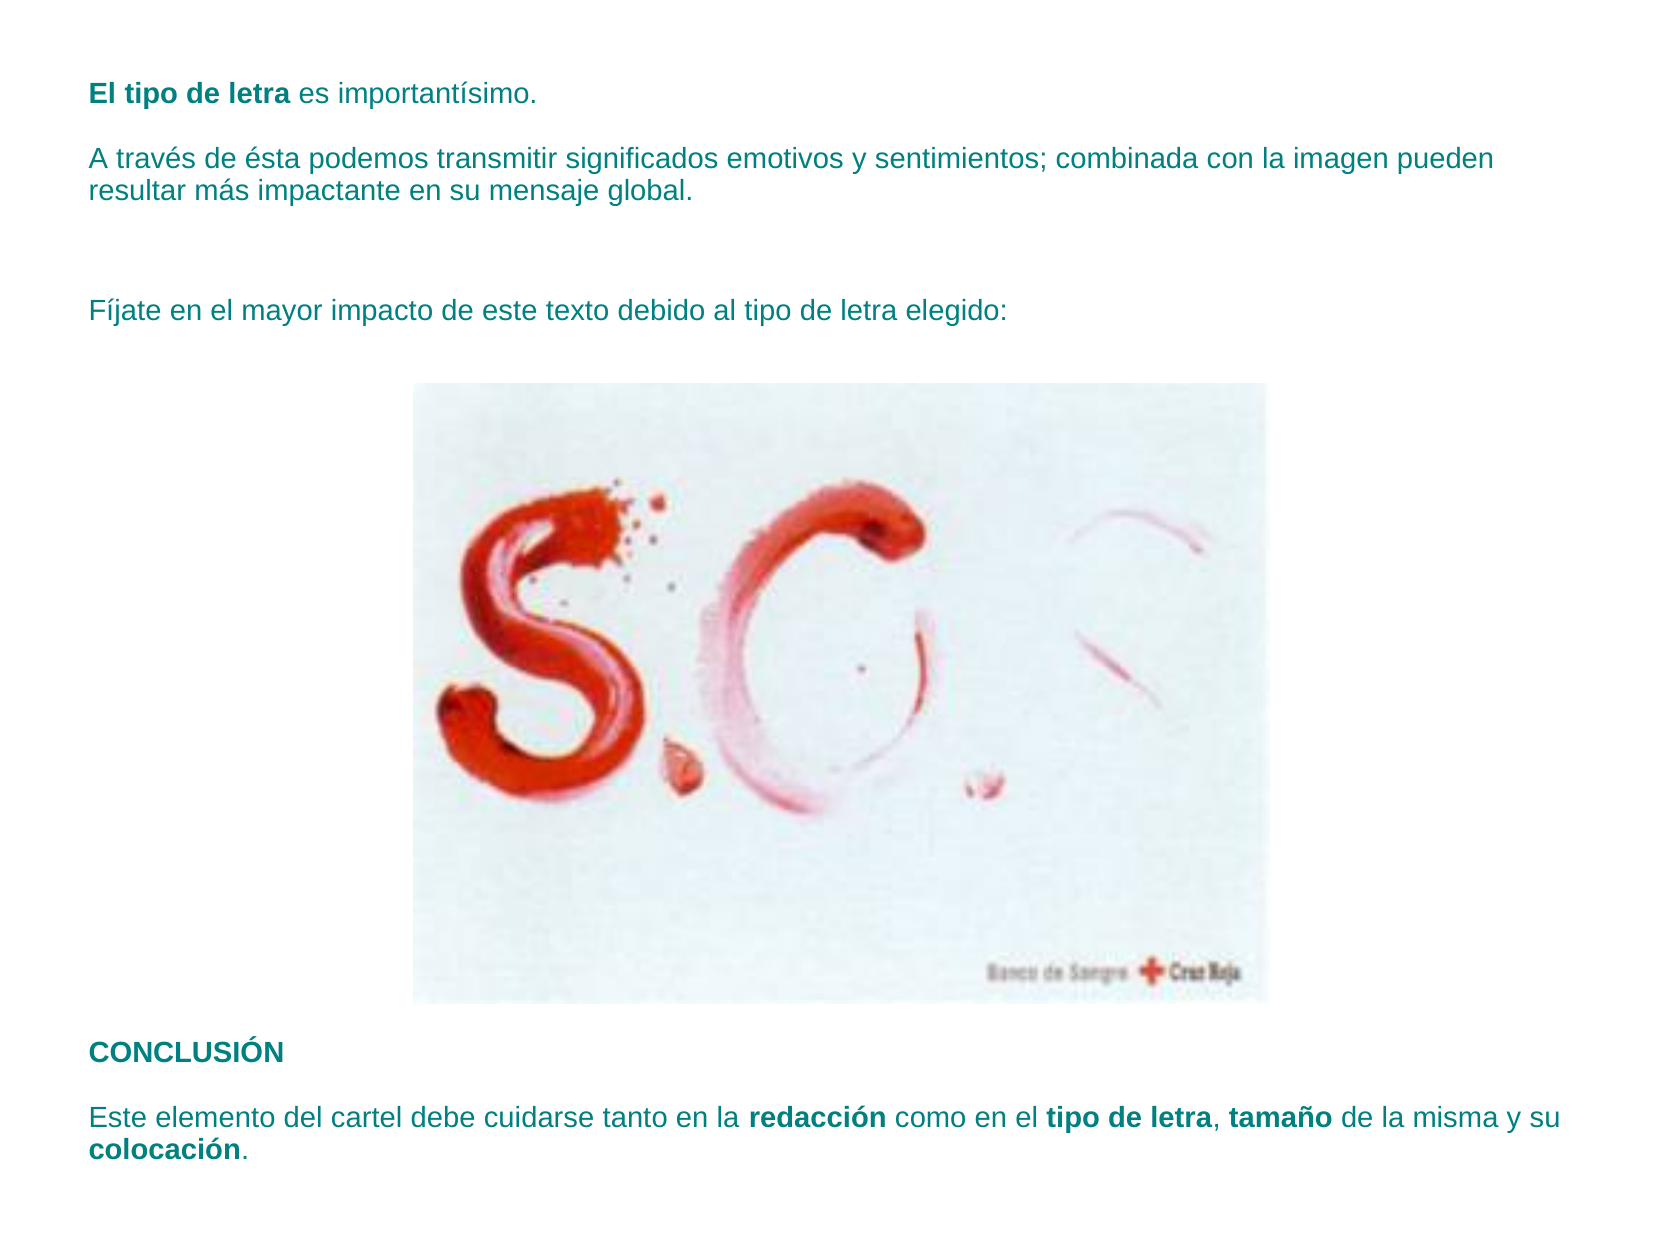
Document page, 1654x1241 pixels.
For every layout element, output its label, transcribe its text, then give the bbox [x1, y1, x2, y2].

text_box El tipo de letra es importantísimo. A través de ésta podemos transmitir significados emotivos y sentimientos; combinada con la imagen pueden resultar más impactante en su mensaje global. [88, 66, 1577, 217]
text_box Fíjate en el mayor impacto de este texto debido al tipo de letra elegido: [88, 265, 1112, 355]
text_box CONCLUSIÓN Este elemento del cartel debe cuidarse tanto en la redacción como en el tipo de letra, tamaño de la misma y su colocación. [88, 1033, 1624, 1167]
picture [413, 383, 1270, 1004]
